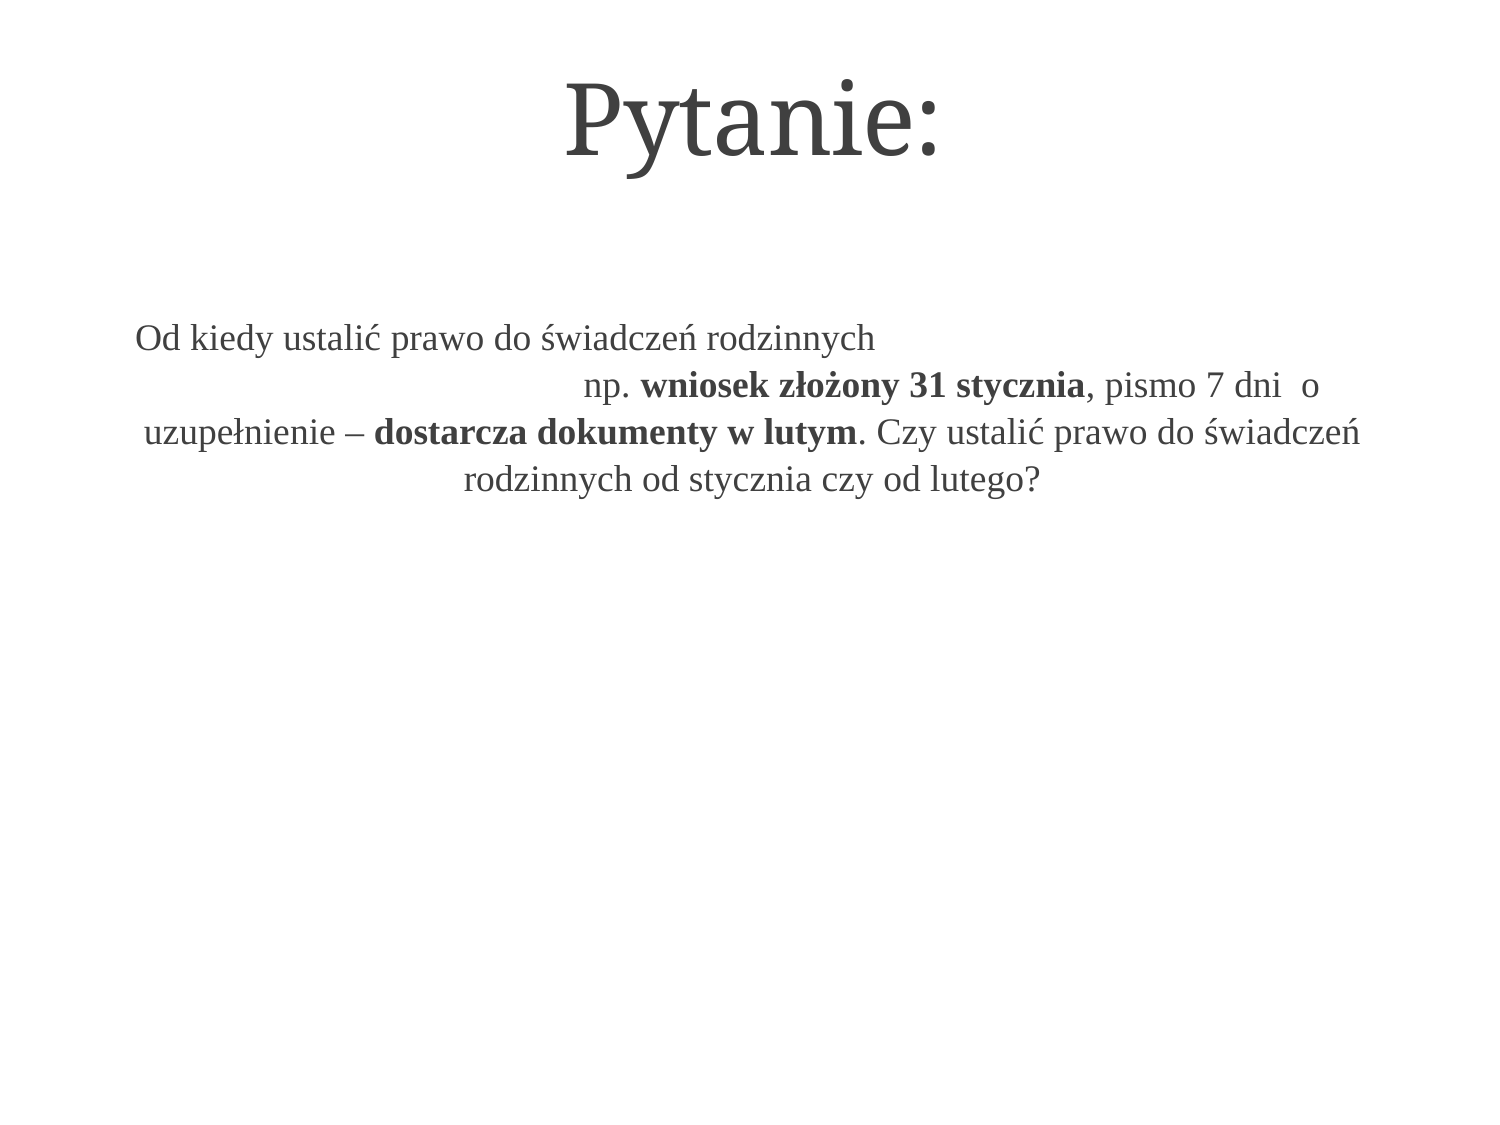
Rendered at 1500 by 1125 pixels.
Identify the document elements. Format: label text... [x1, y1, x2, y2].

title Pytanie: [135, 47, 1373, 183]
list Od kiedy ustalić prawo do świadczeń rodzinnych np. wniosek złożony 31 stycznia, pismo 7 dni o uzupełnienie – dostarcza dokumenty w lutym. Czy ustalić prawo do świadczeń rodzinnych od stycznia czy od lutego? [135, 302, 1373, 963]
